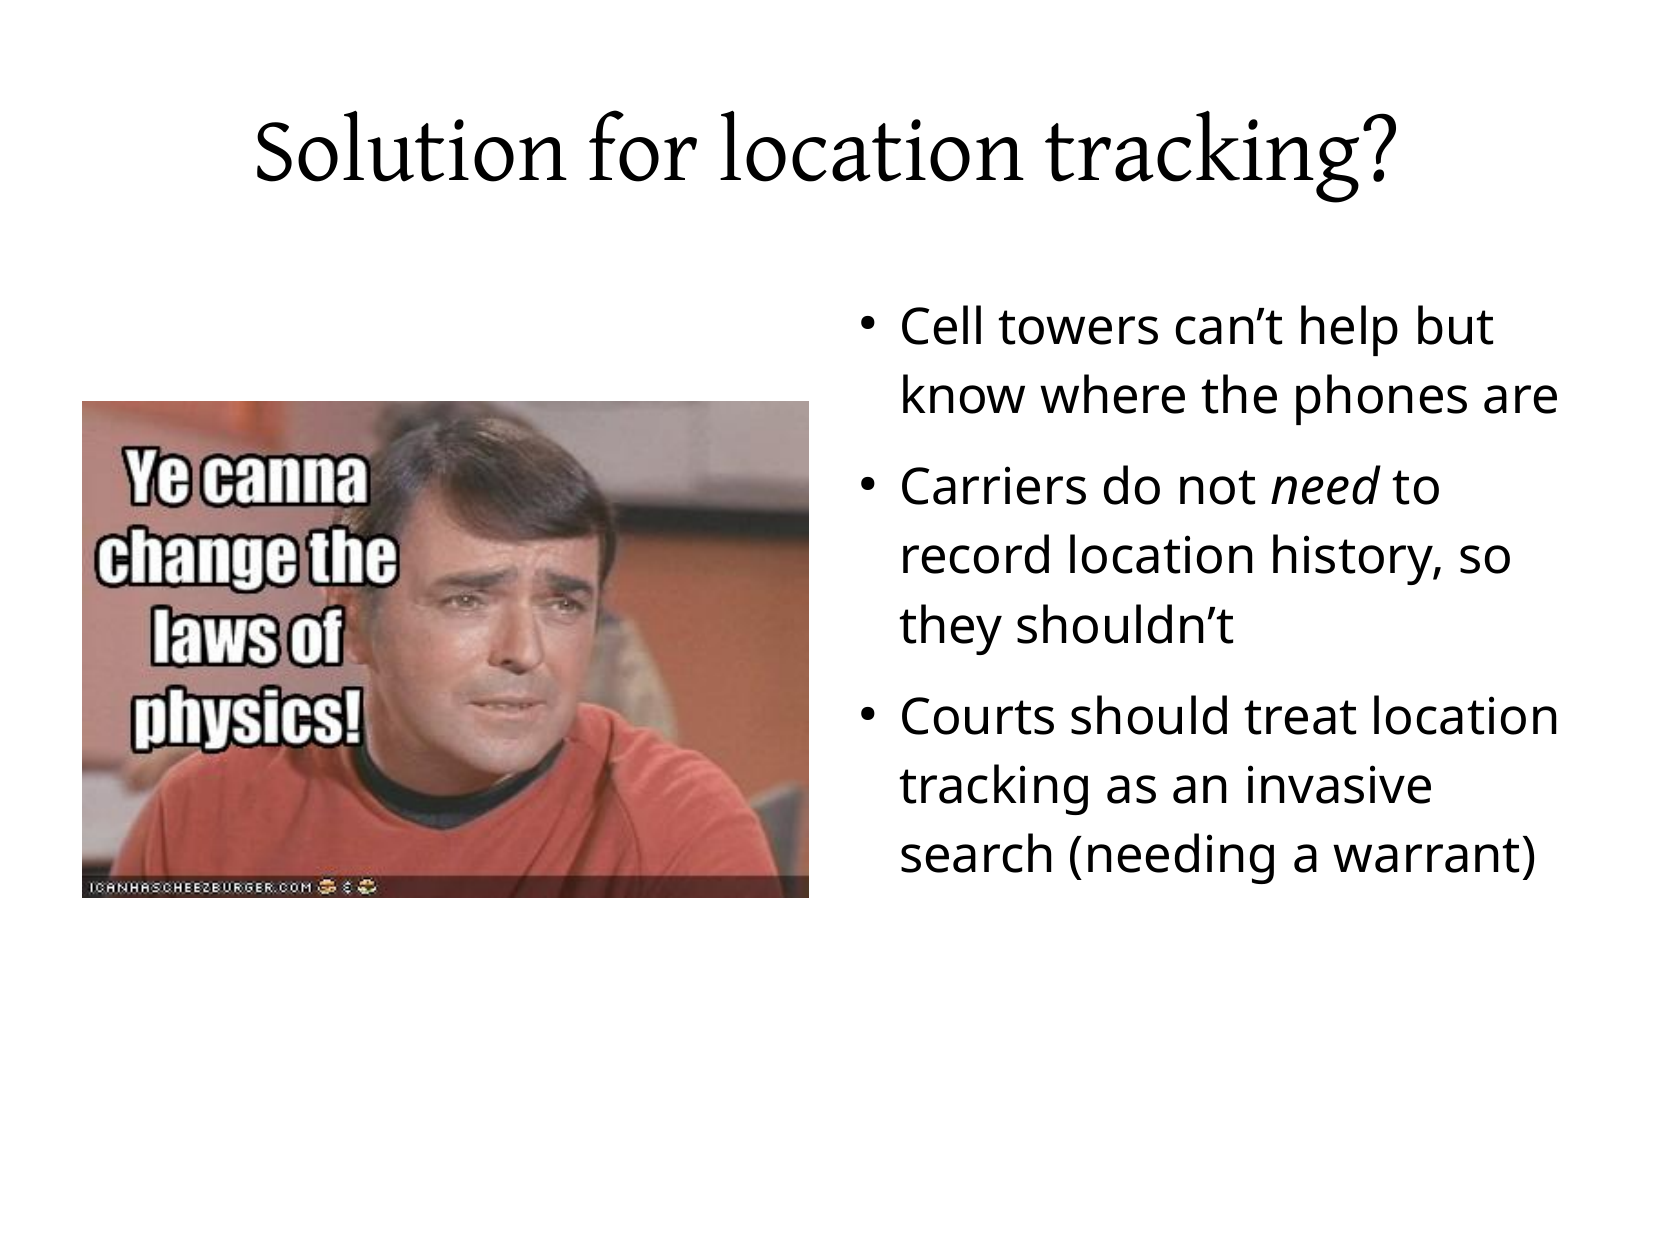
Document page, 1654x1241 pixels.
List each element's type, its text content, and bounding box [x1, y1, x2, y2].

title Solution for location tracking? [82, 49, 1571, 257]
picture [82, 401, 809, 898]
list Cell towers can’t help but know where the phones are Carriers do not need to record location history, so they shouldn’t Courts should treat location tracking as an invasive search (needing a warrant) [845, 290, 1572, 1010]
